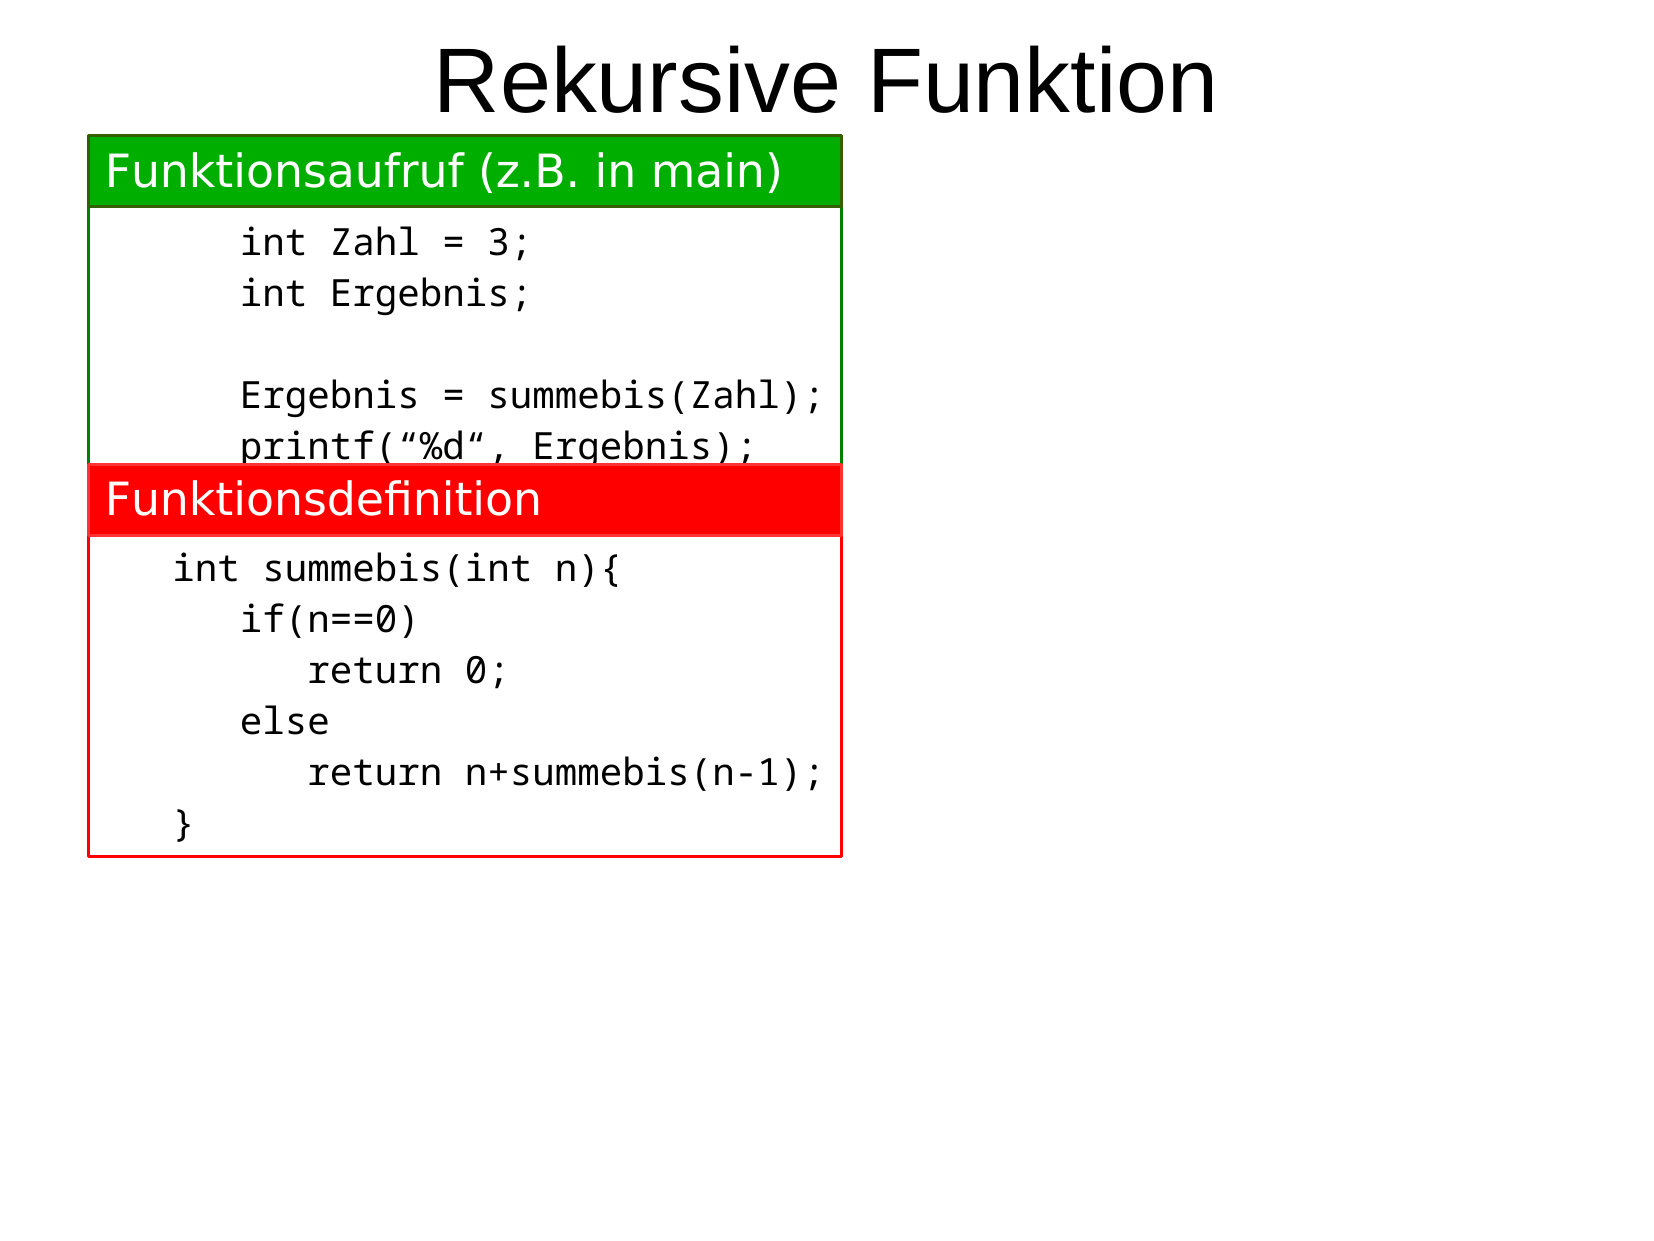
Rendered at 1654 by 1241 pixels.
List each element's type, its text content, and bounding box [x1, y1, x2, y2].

text_box int Zahl = 3; int Ergebnis; Ergebnis = summebis(Zahl); printf(“%d“, Ergebnis); [88, 208, 842, 443]
title Rekursive Funktion [82, 24, 1571, 139]
text_box int summebis(int n){ if(n==0) return 0; else return n+summebis(n-1); } [88, 537, 842, 812]
text_box Funktionsdefinition [88, 464, 842, 536]
text_box Funktionsaufruf (z.B. in main) [88, 139, 842, 207]
